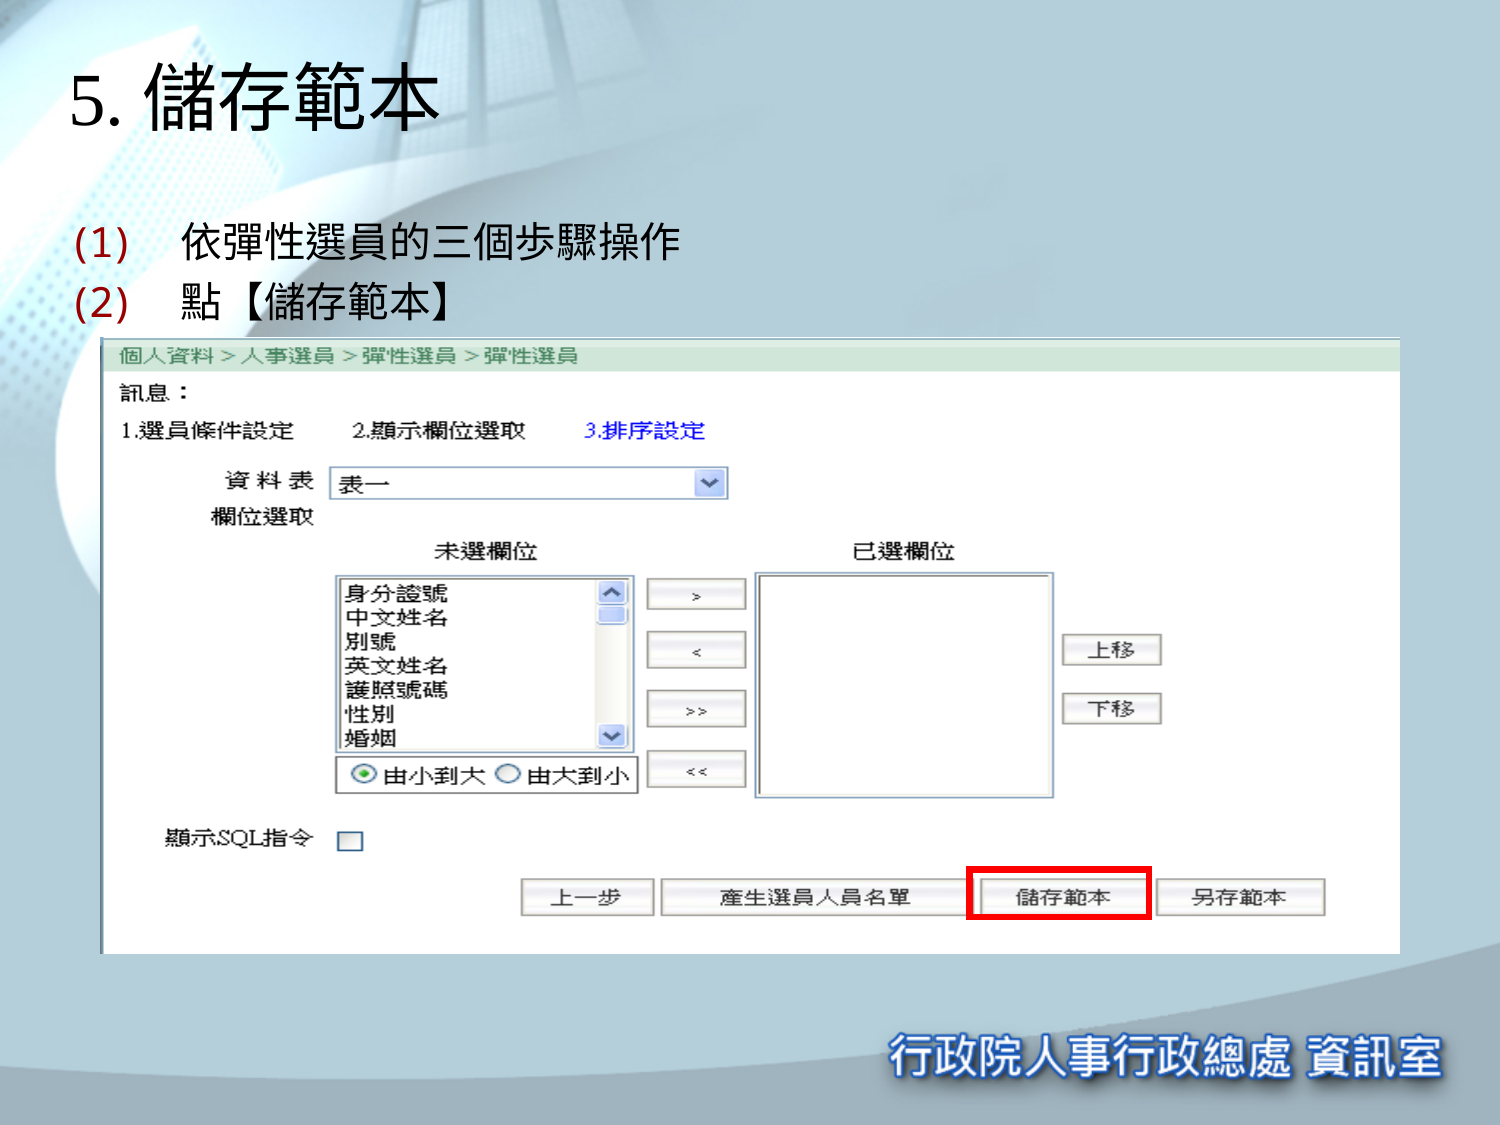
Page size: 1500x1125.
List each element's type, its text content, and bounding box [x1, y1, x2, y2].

title 5.儲存範本 [53, 42, 1294, 149]
picture [0, 0, 1500, 1125]
list 依彈性選員的三個歩驟操作 點【儲存範本】 [53, 208, 1329, 884]
